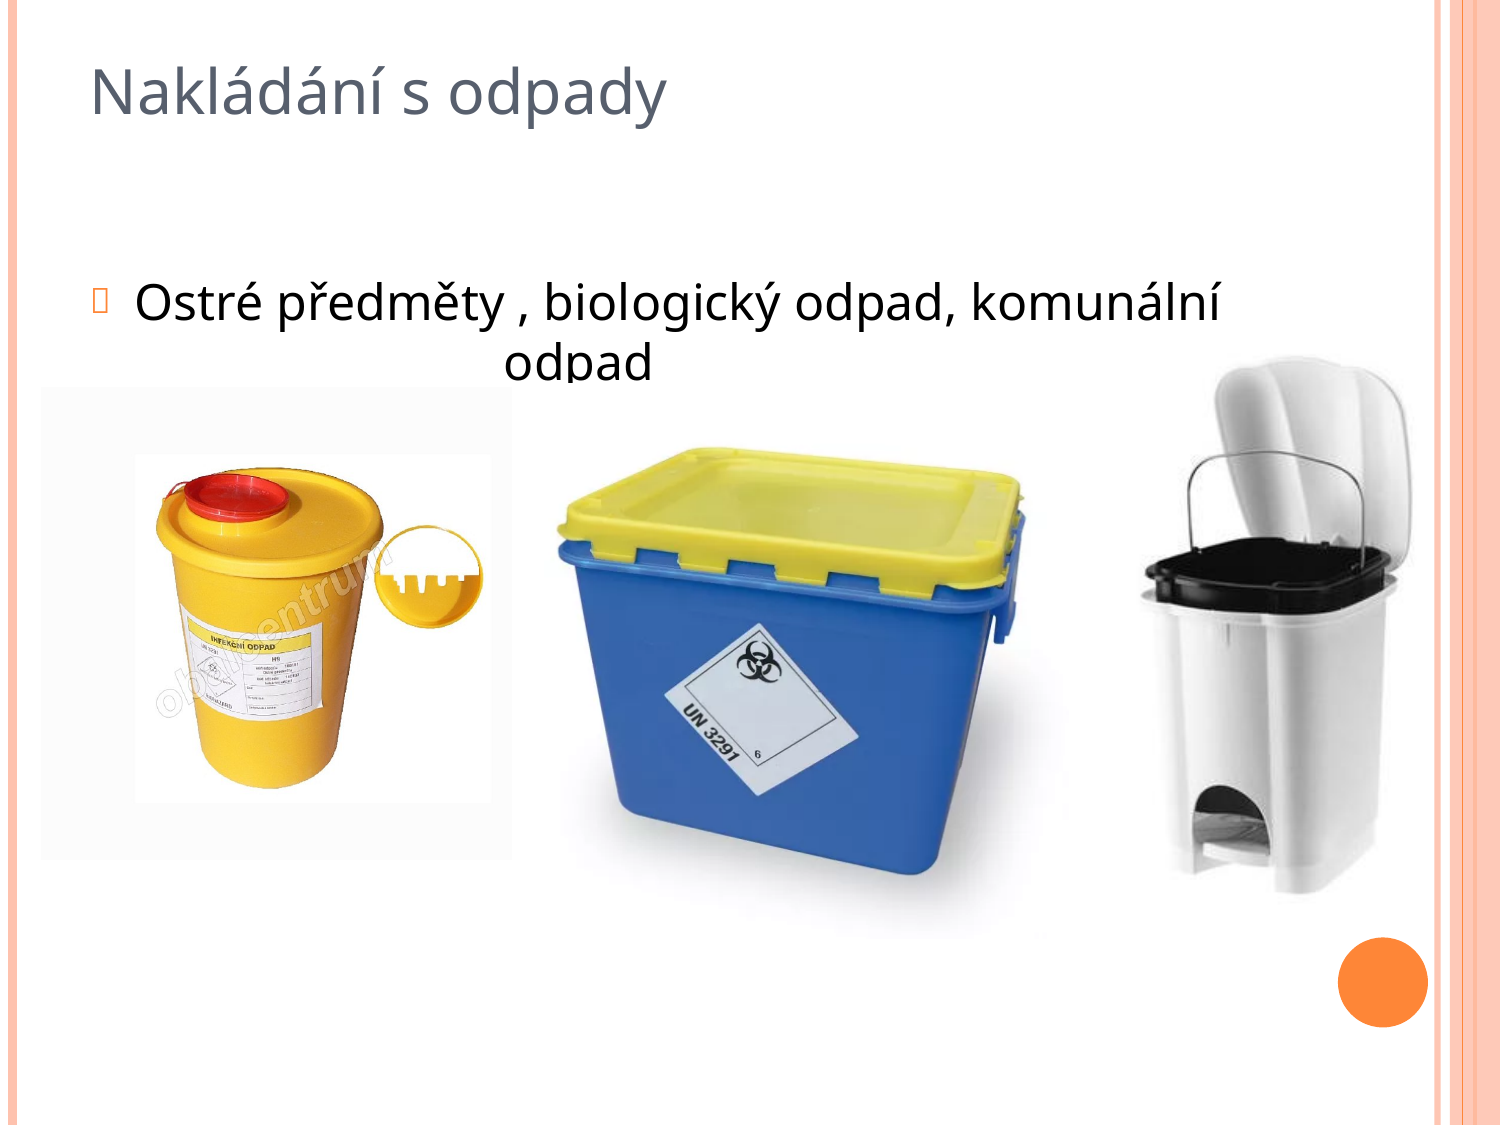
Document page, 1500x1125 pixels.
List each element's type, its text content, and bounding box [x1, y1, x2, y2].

title Nakládání s odpady [75, 45, 1300, 233]
picture [41, 383, 1069, 939]
list Ostré předměty , biologický odpad, komunální odpad [75, 262, 1300, 1062]
picture [1128, 342, 1427, 906]
